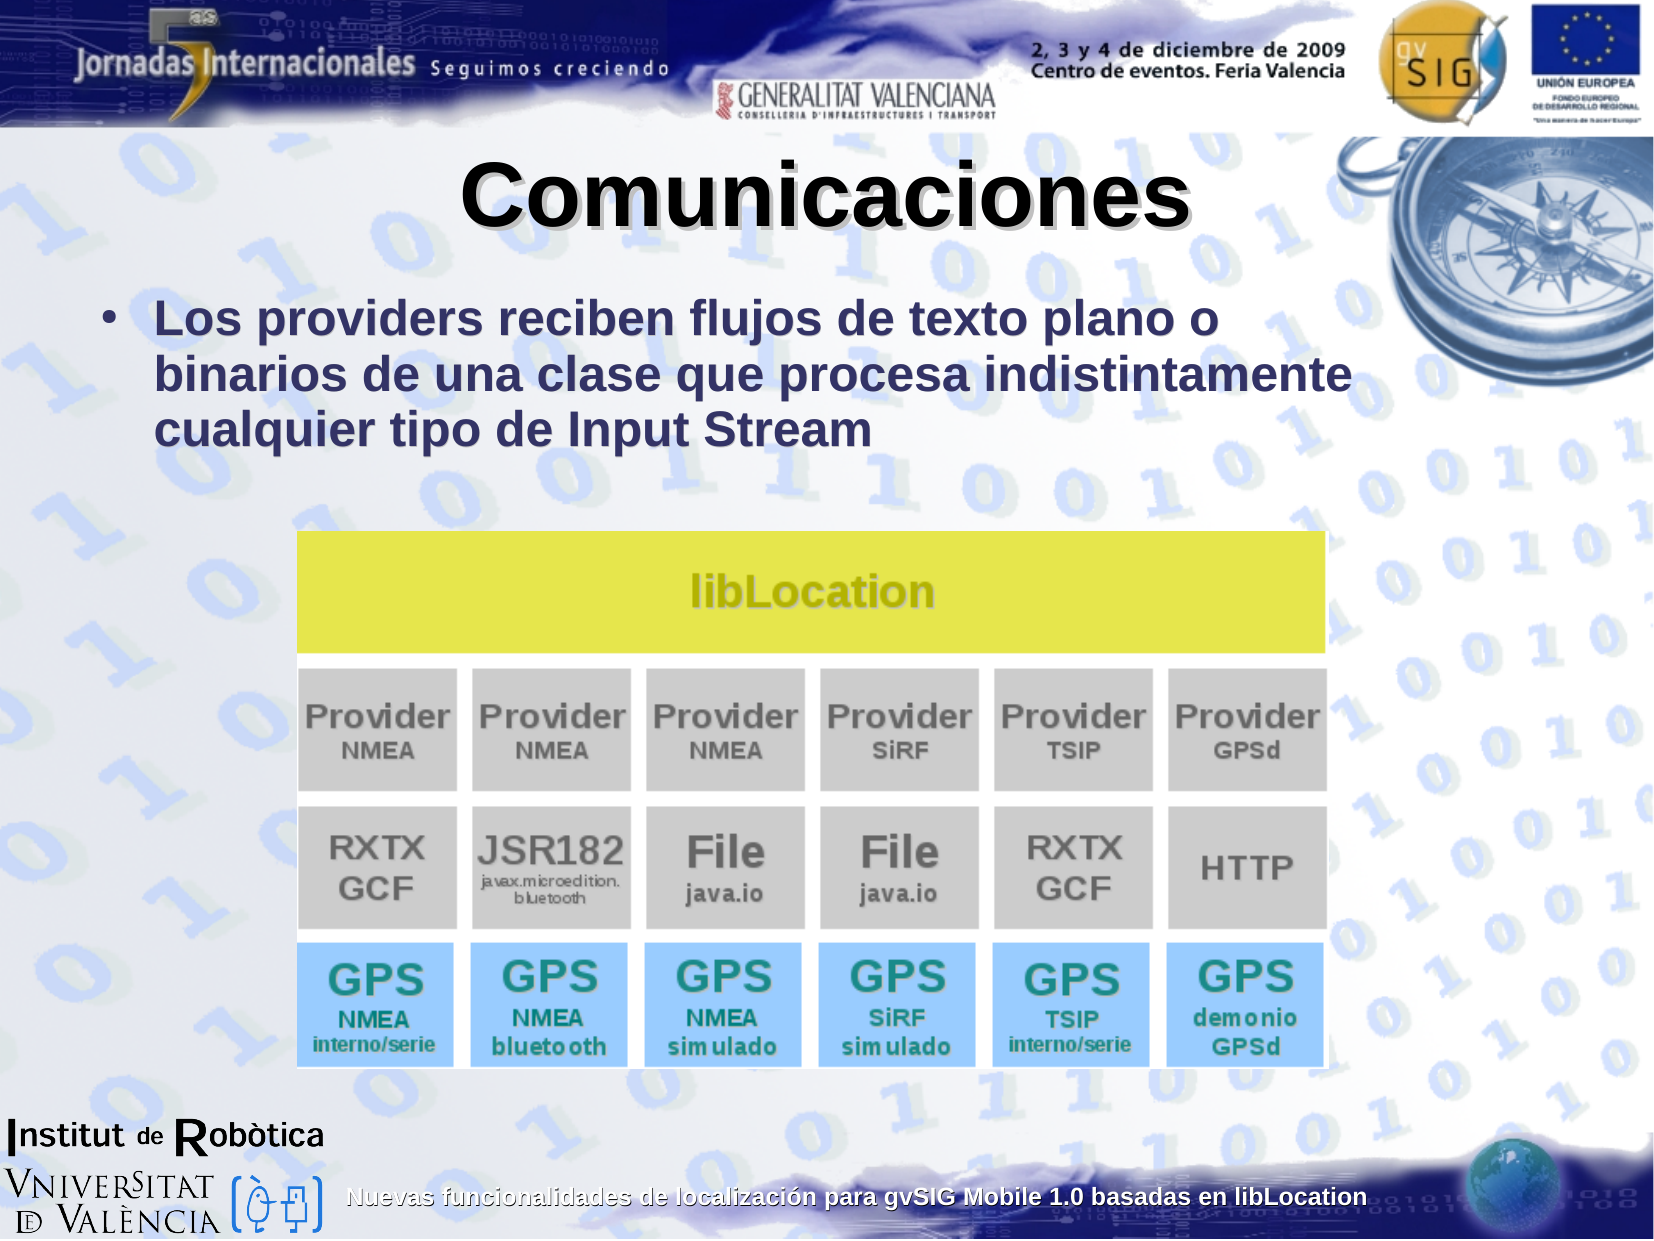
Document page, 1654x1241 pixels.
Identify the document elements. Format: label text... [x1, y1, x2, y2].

list Los providers reciben flujos de texto plano o binarios de una clase que procesa indistintamente cualquier tipo de Input Stream [82, 290, 1571, 1109]
picture [0, 0, 1654, 1239]
title Comunicaciones [82, 90, 1571, 290]
